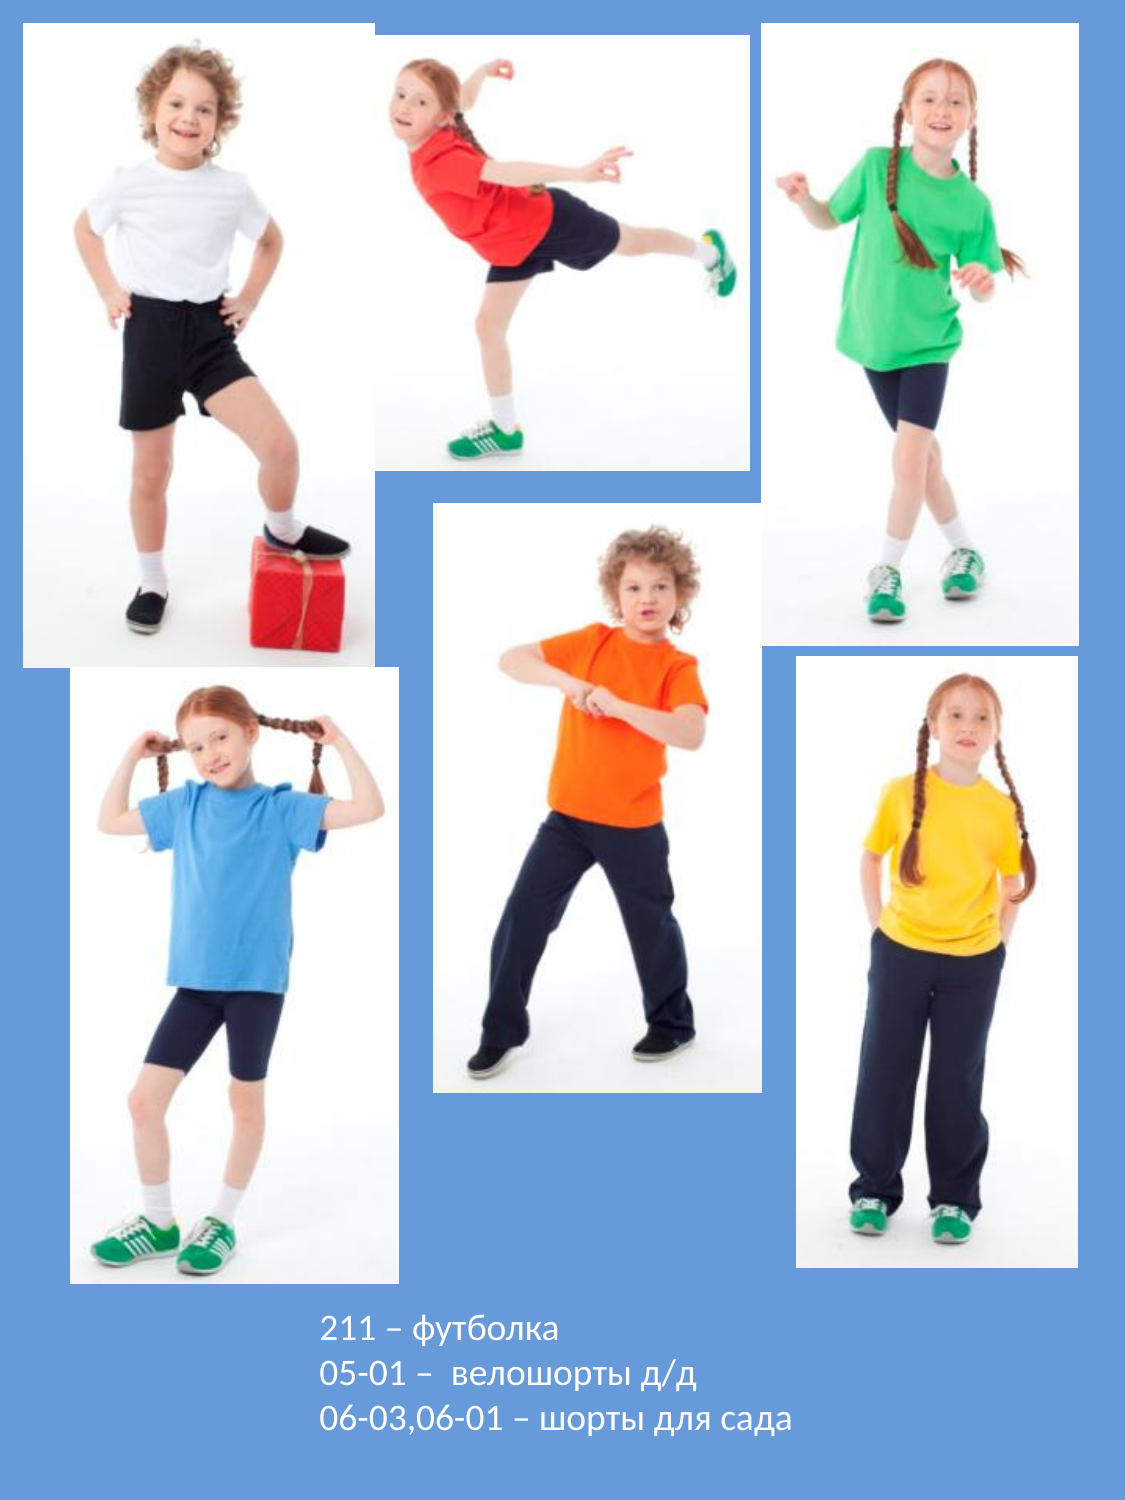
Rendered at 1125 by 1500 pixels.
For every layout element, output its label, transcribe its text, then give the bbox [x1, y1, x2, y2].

text_box 211 – футболка 05-01 – велошорты д/д 06-03,06-01 – шорты для сада [304, 1218, 879, 1477]
picture [23, 23, 750, 1284]
picture [796, 656, 1078, 1268]
picture [433, 23, 1079, 1093]
